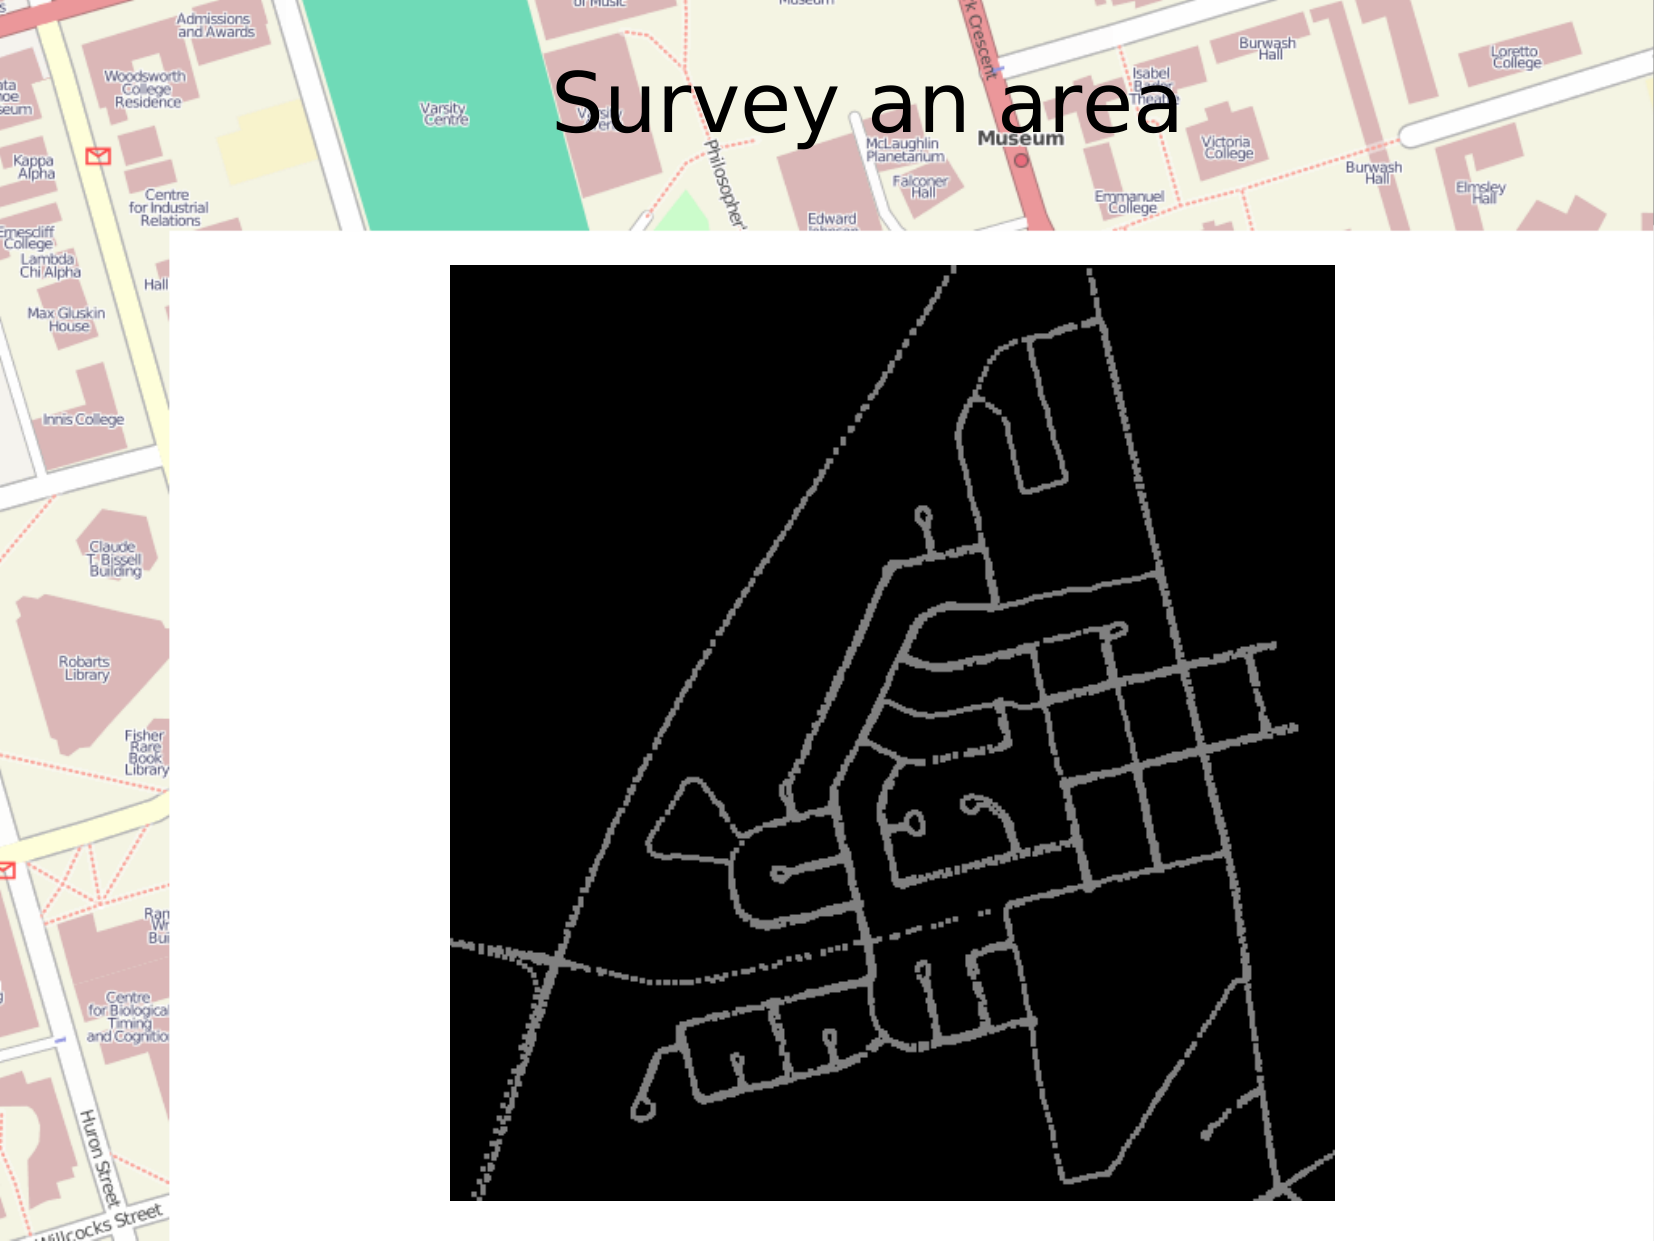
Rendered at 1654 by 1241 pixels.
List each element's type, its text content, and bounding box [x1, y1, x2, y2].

title Survey an area [124, 0, 1613, 208]
picture [0, 0, 1654, 1241]
